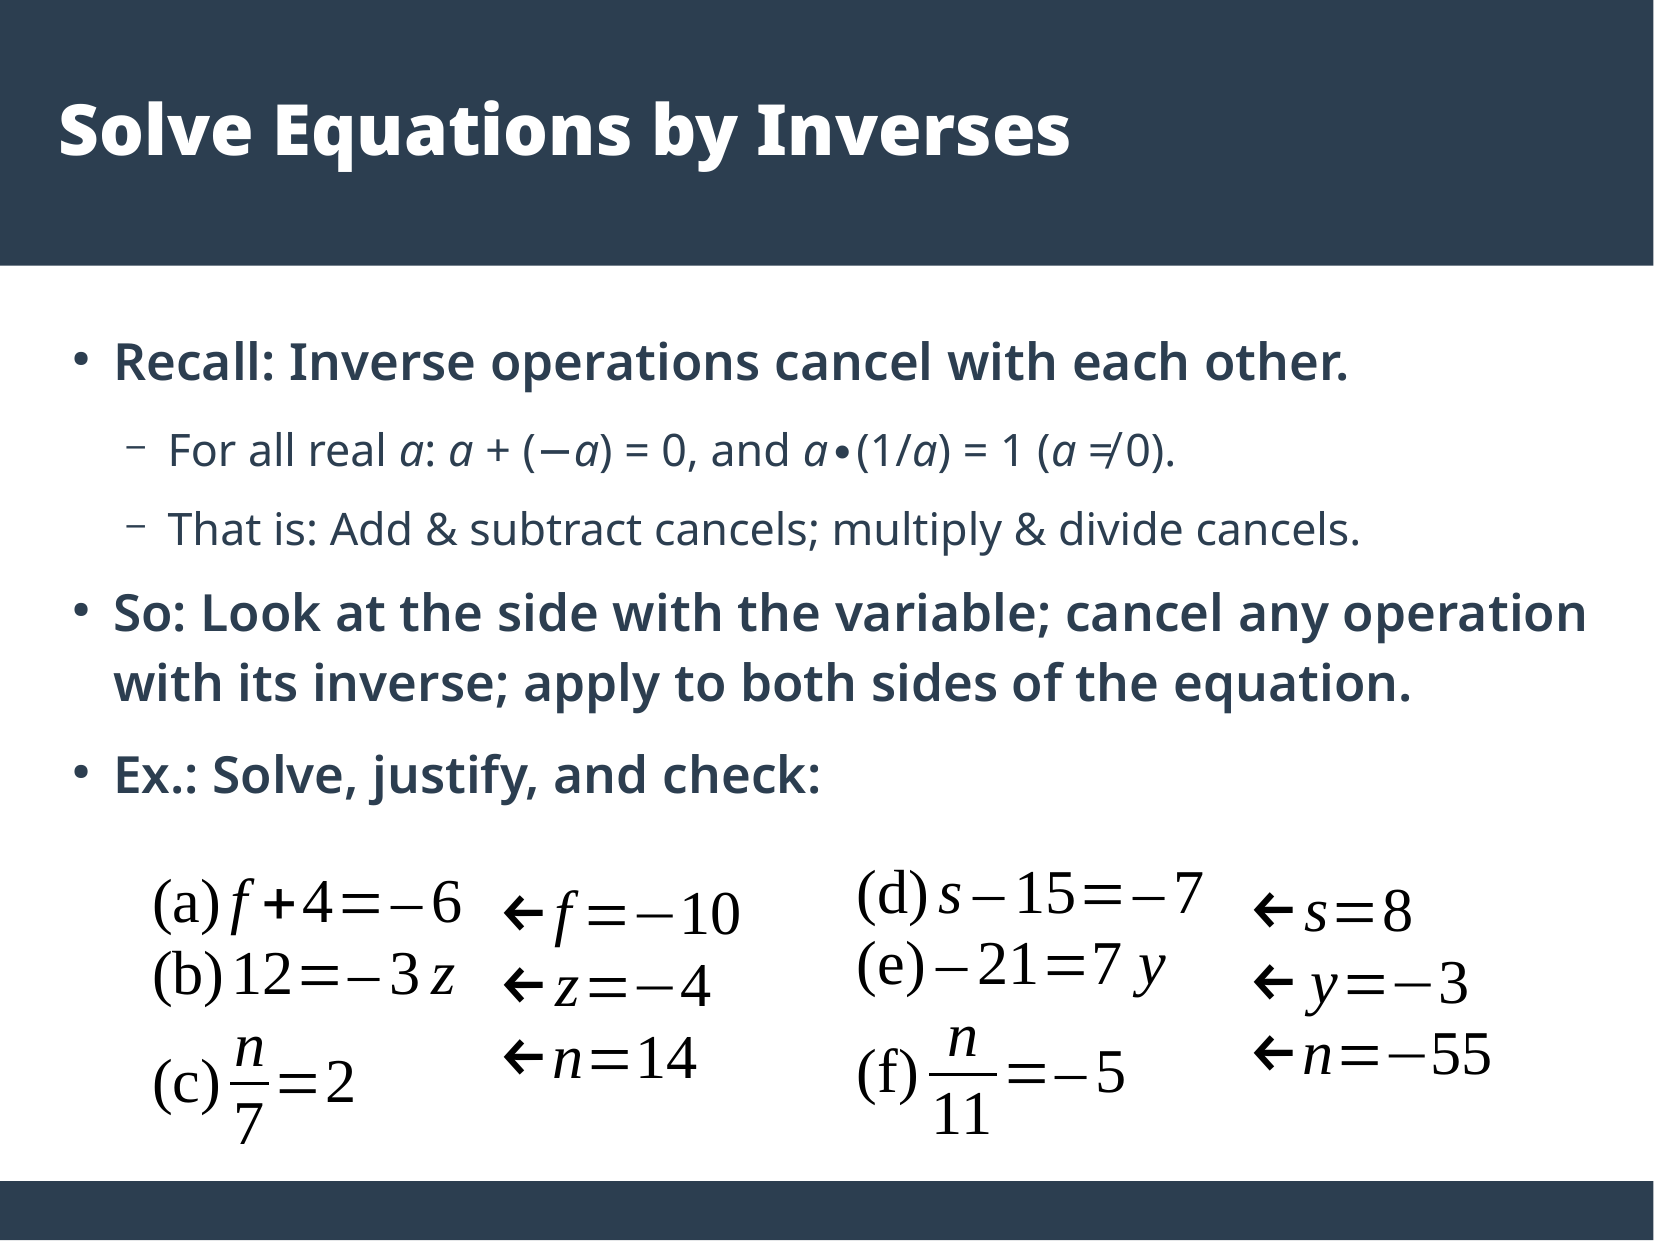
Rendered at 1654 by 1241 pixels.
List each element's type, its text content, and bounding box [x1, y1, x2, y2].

list Recall: Inverse operations cancel with each other. For all real a: a + (−a) = 0, and a∙(1/a) = 1 (a ≠ 0). That is: Add & subtract cancels; multiply & divide cancels. So: Look at the side with the variable; cancel any operation with its inverse; apply to both sides of the equation. Ex.: Solve, justify, and check: [58, 325, 1594, 865]
chart [1241, 875, 1501, 1089]
title Solve Equations by Inverses [59, 49, 1595, 207]
chart [491, 878, 748, 1092]
chart [145, 866, 471, 1158]
chart [850, 856, 1212, 1149]
